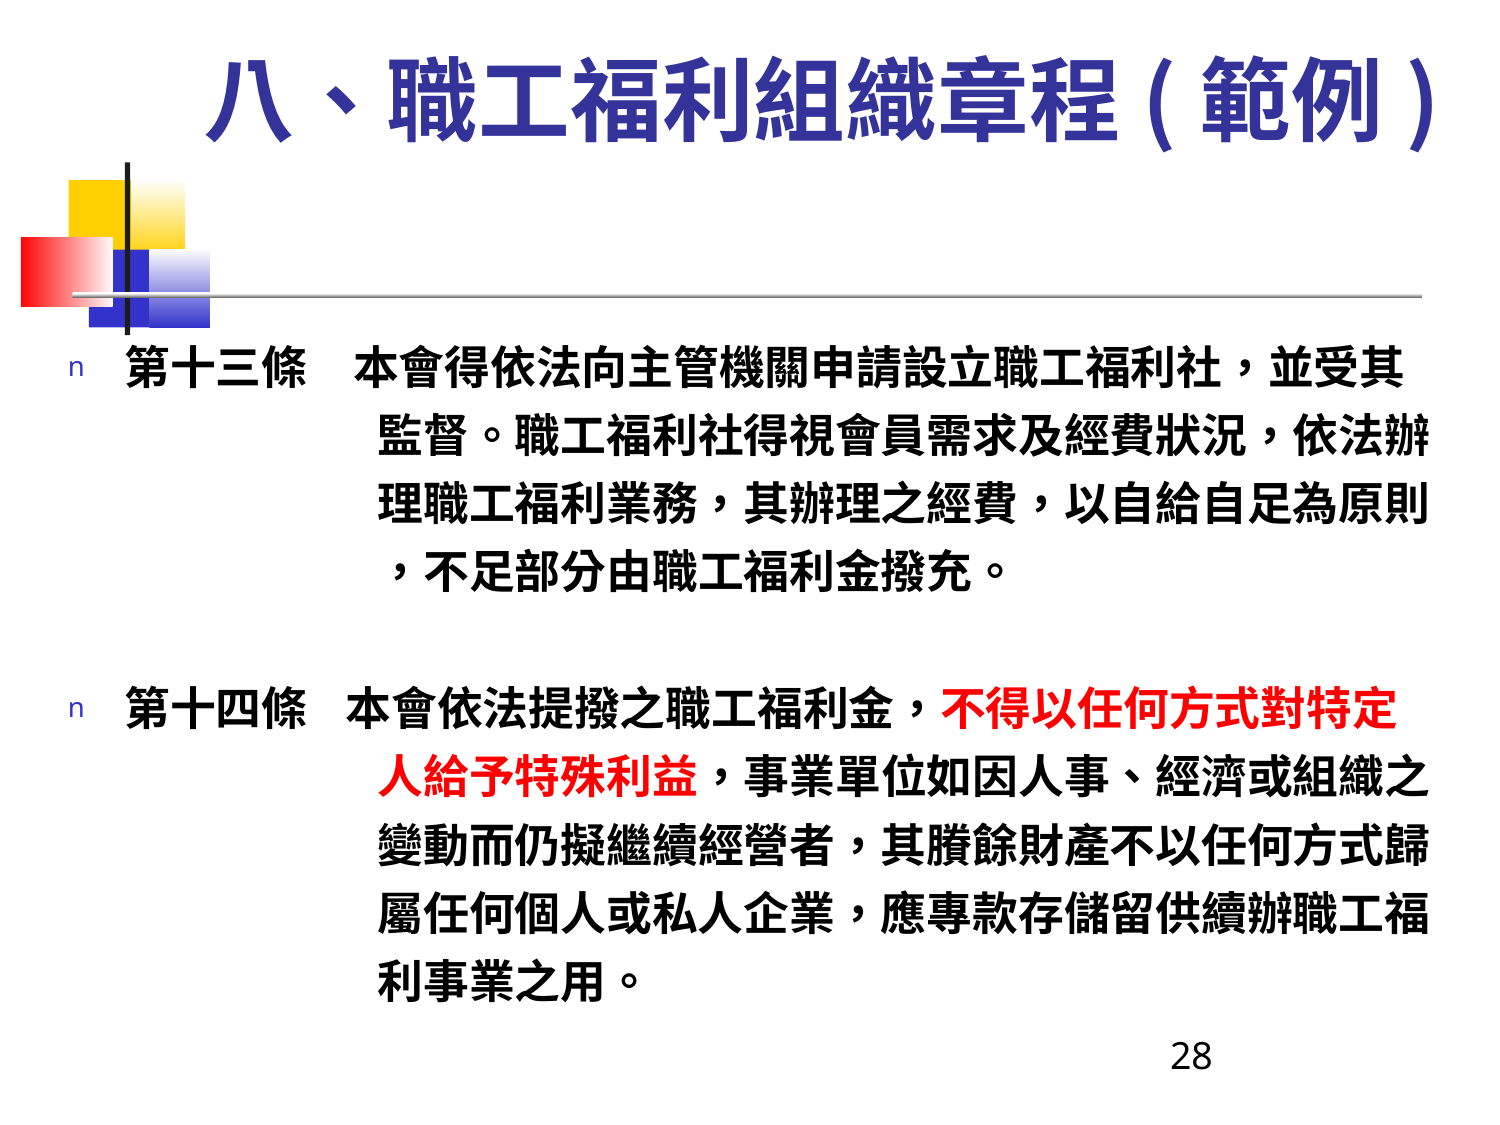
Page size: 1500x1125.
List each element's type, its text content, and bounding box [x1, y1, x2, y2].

slide_number <編號> [1155, 1024, 1468, 1100]
list 第十三條 本會得依法向主管機關申請設立職工福利社，並受其 監督。職工福利社得視會員需求及經費狀況，依法辦 理職工福利業務，其辦理之經費，以自給自足為原則 ，不足部分由職工福利金撥充。 第十四條 本會依法提撥之職工福利金，不得以任何方式對特定 人給予特殊利益，事業單位如因人事、經濟或組織之 變動而仍擬繼續經營者，其賸餘財產不以任何方式歸 屬任何個人或私人企業，應專款存儲留供續辦職工福 利事業之用。 [53, 331, 1469, 1006]
title 八、職工福利組織章程(範例) [188, 35, 1468, 275]
